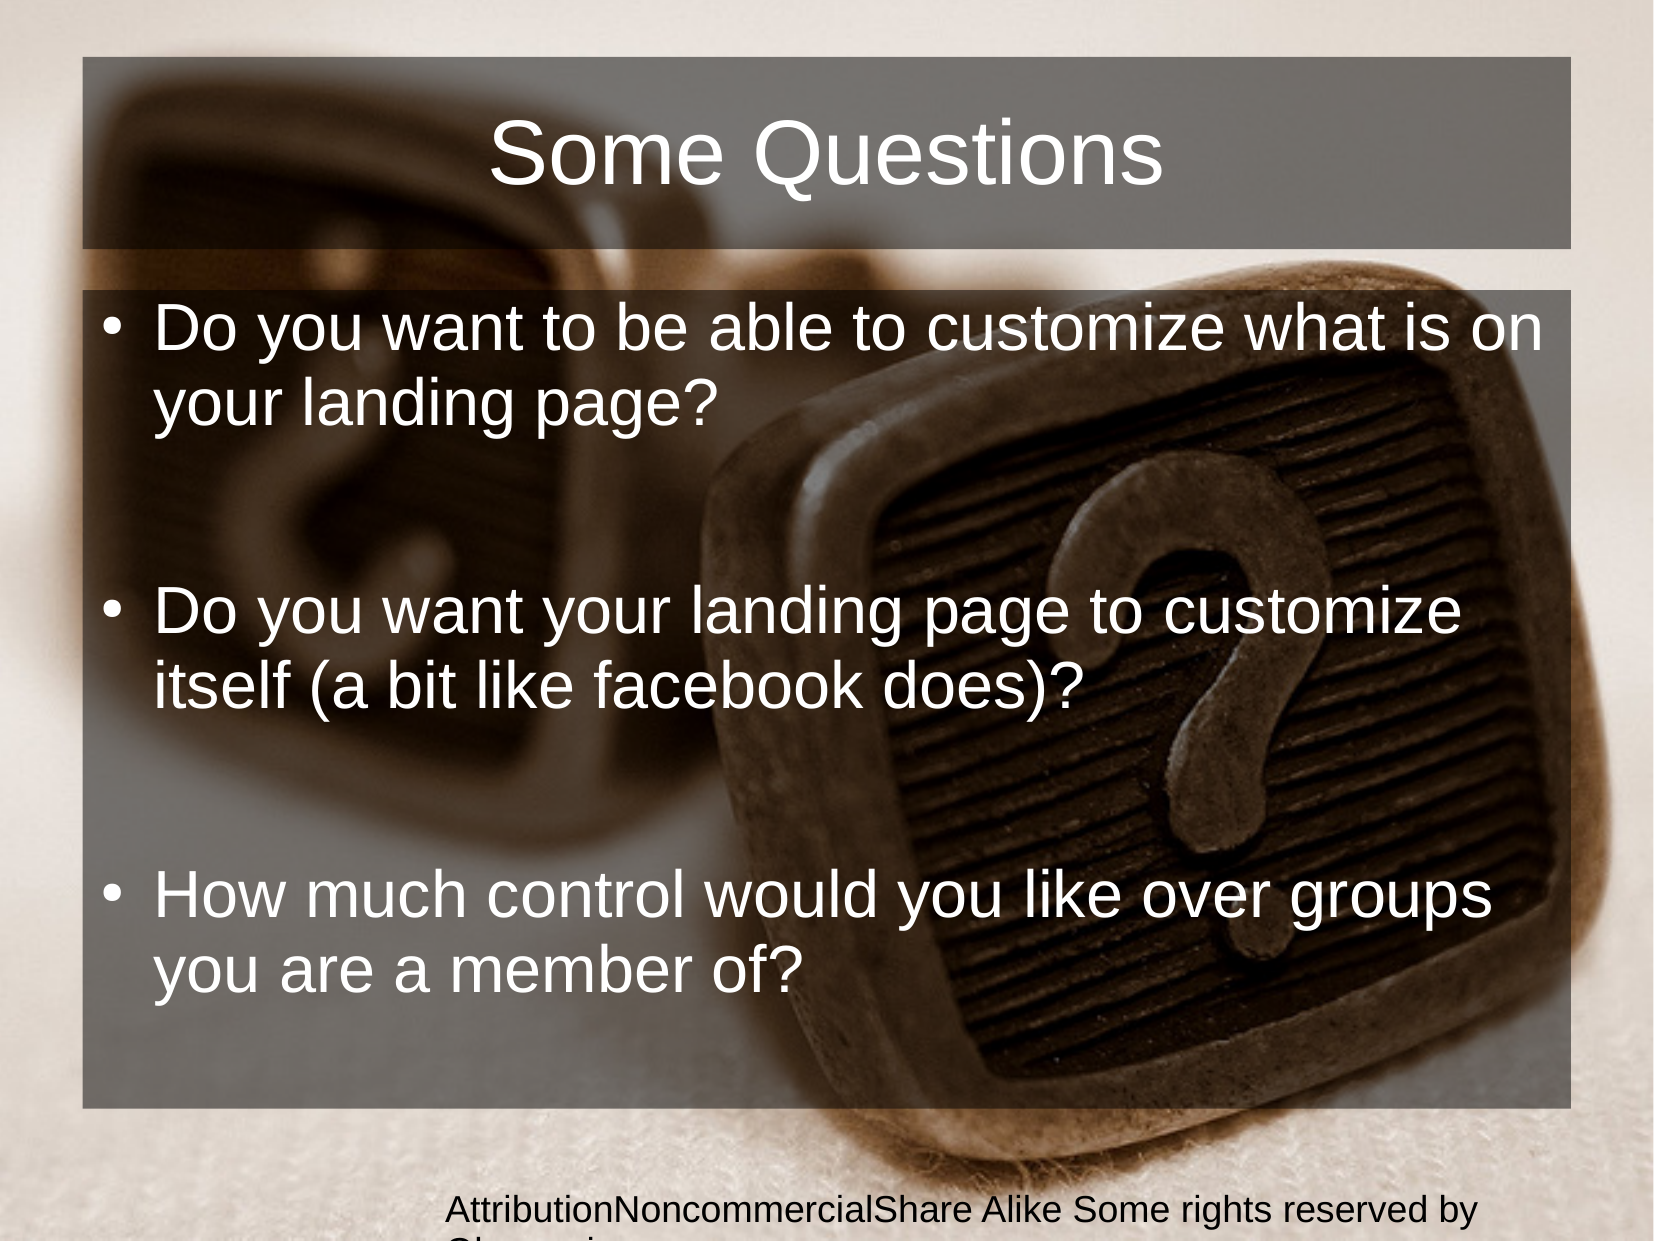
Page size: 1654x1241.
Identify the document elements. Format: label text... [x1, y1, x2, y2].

title Some Questions [82, 56, 1571, 250]
text_box AttributionNoncommercialShare Alike Some rights reserved by Oberazzi [430, 1181, 1654, 1239]
picture [0, 0, 1654, 1241]
list Do you want to be able to customize what is on your landing page? Do you want your landing page to customize itself (a bit like facebook does)? How much control would you like over groups you are a member of? [82, 290, 1571, 1109]
